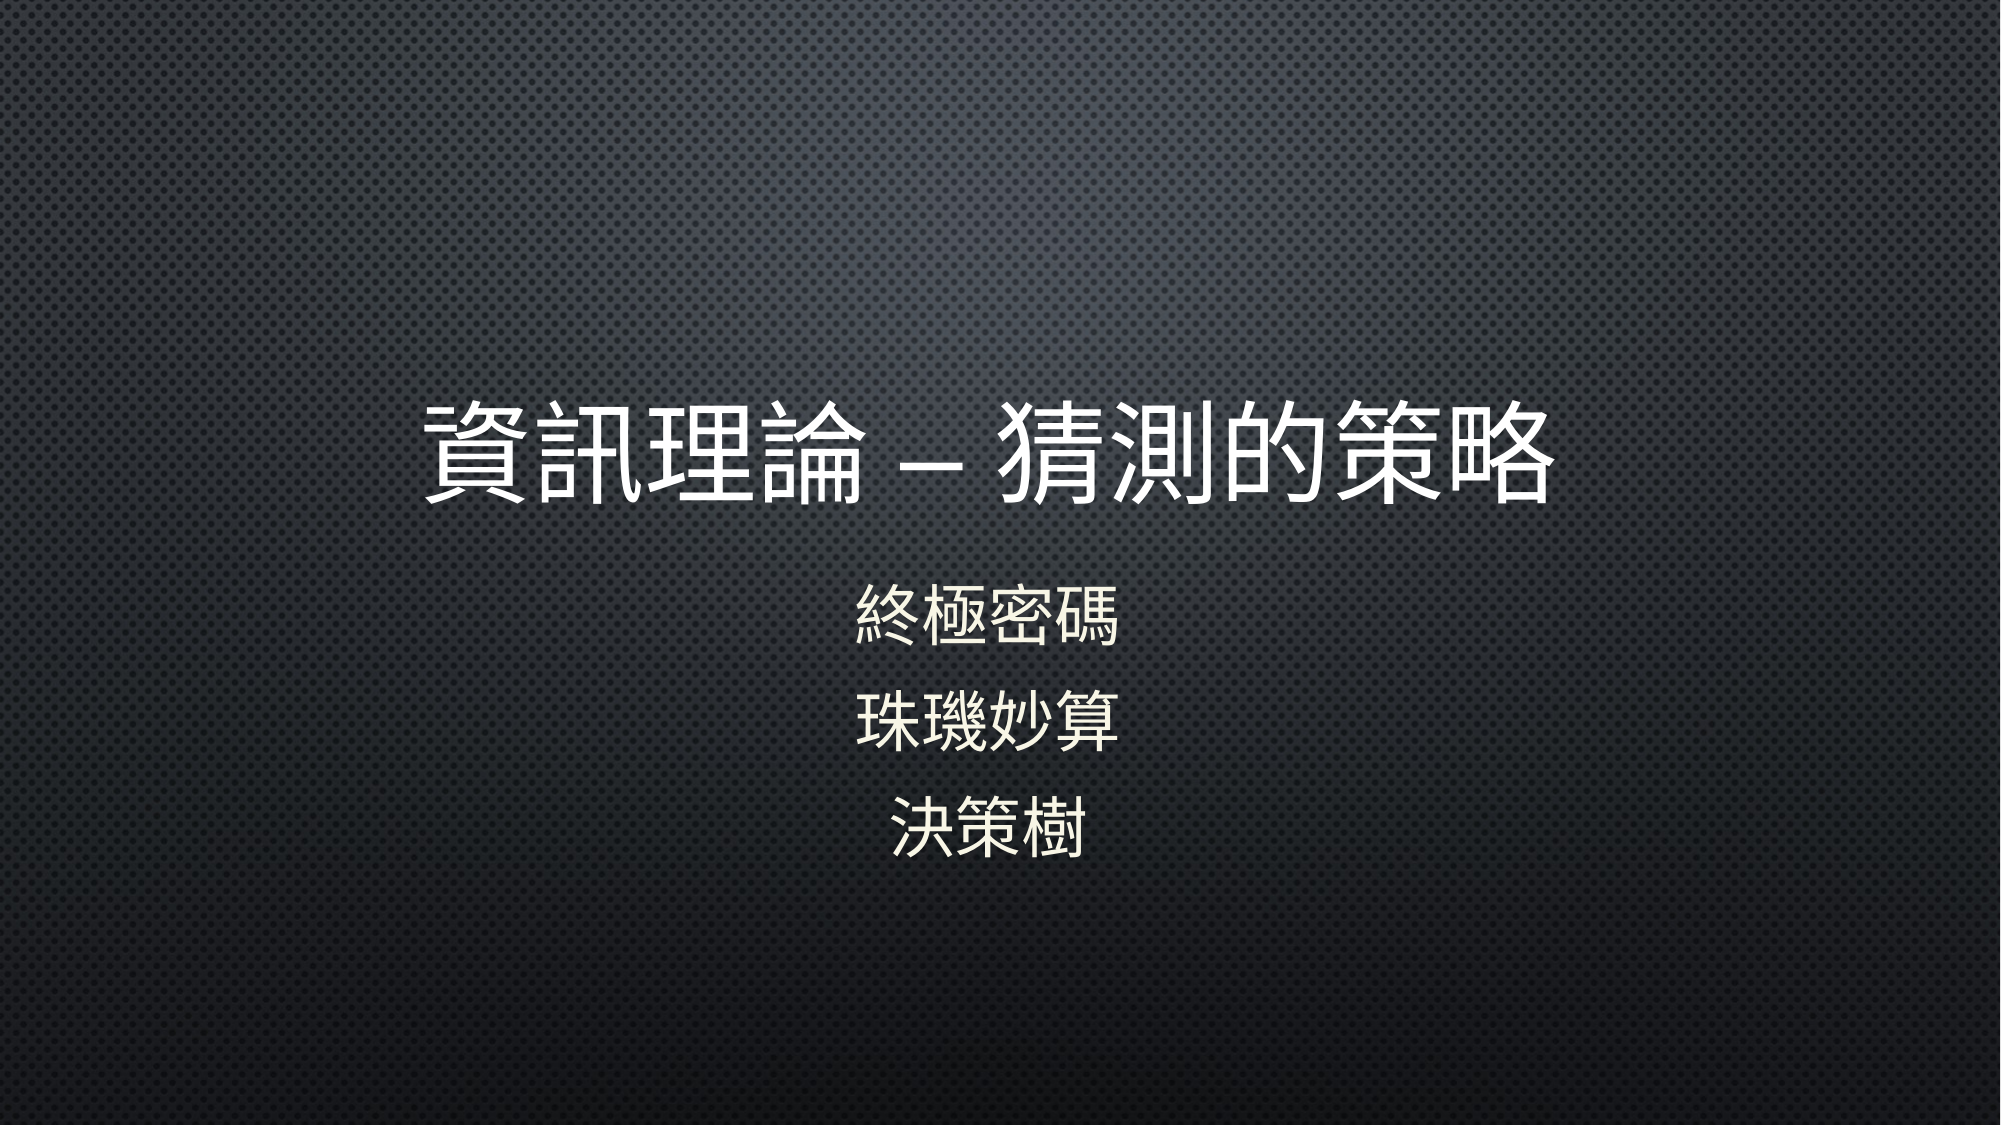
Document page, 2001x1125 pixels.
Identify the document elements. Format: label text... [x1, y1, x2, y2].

list 終極密碼 珠璣妙算 決策樹 [275, 566, 1701, 896]
title 資訊理論 – 猜測的策略 [276, 284, 1702, 526]
